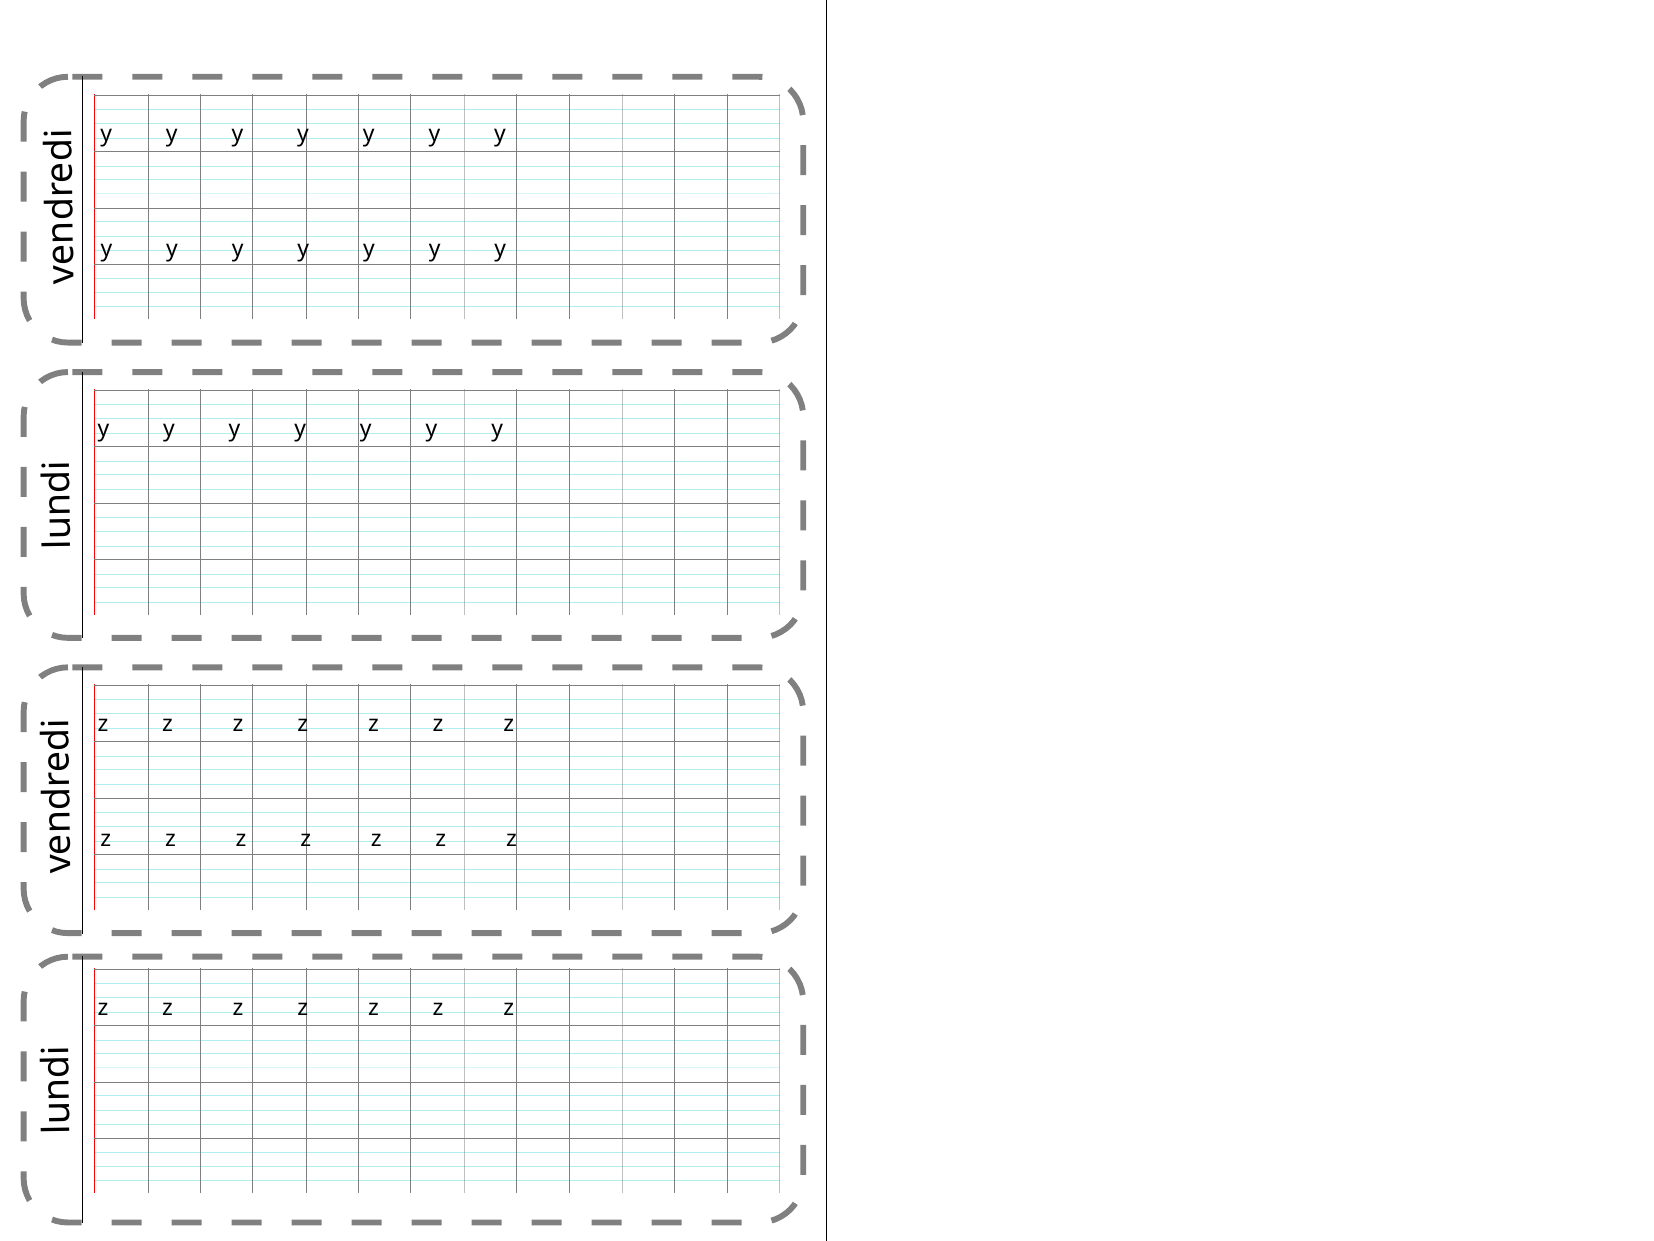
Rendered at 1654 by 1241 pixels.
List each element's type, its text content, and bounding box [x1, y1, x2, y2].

text_box z z z z z z z [82, 983, 777, 1052]
picture [94, 389, 780, 615]
text_box lundi [20, 371, 84, 639]
picture [94, 684, 780, 814]
text_box y y y y y y y [85, 224, 780, 293]
text_box y y y y y y y [82, 404, 777, 473]
text_box y y y y y y y [85, 109, 780, 178]
picture [94, 178, 780, 224]
text_box z z z z z z z [85, 814, 780, 883]
text_box lundi [19, 956, 83, 1224]
text_box z z z z z z z [82, 699, 777, 768]
text_box vendredi [20, 695, 82, 898]
picture [94, 968, 780, 1193]
picture [94, 94, 780, 109]
picture [94, 293, 780, 319]
picture [94, 883, 780, 910]
text_box vendredi [23, 105, 82, 308]
